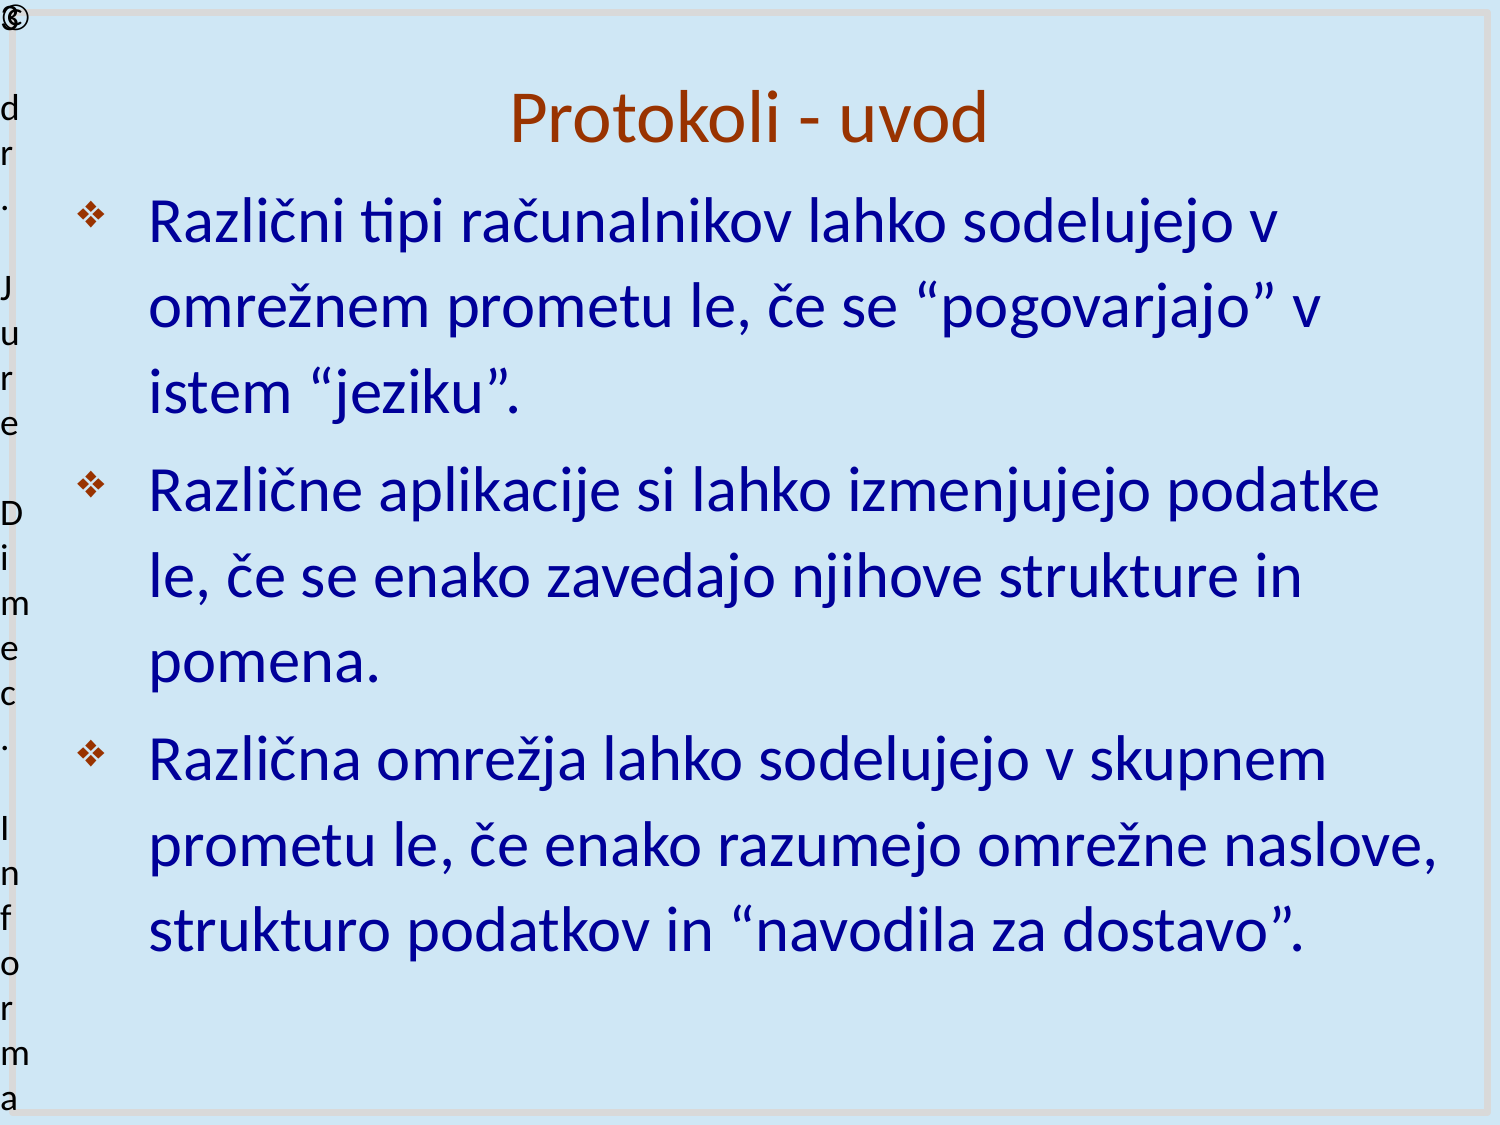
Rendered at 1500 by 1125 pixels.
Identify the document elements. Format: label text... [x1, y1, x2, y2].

list Različni tipi računalnikov lahko sodelujejo v omrežnem prometu le, če se “pogovarjajo” v istem “jeziku”. Različne aplikacije si lahko izmenjujejo podatke le, če se enako zavedajo njihove strukture in pomena. Različna omrežja lahko sodelujejo v skupnem prometu le, če enako razumejo omrežne naslove, strukturo podatkov in “navodila za dostavo”. [62, 162, 1463, 1050]
title Protokoli - uvod [112, 50, 1388, 162]
